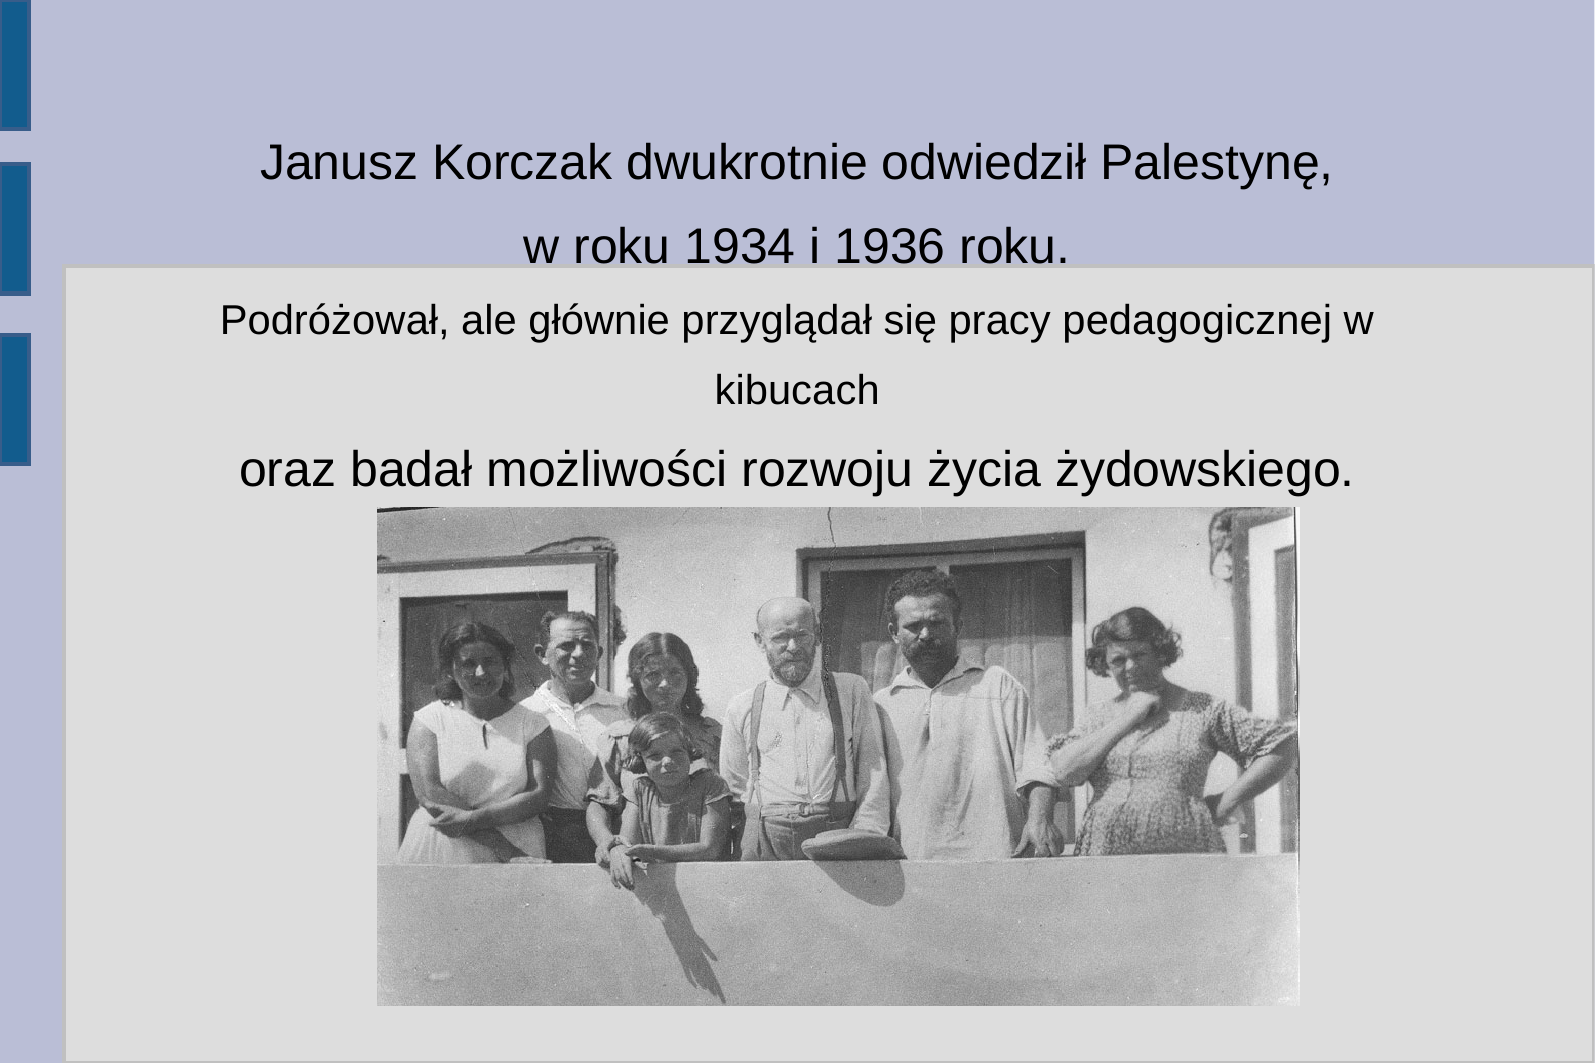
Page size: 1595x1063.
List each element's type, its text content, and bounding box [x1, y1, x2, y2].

picture [377, 507, 1300, 1006]
text_box Janusz Korczak dwukrotnie odwiedził Palestynę, w roku 1934 i 1936 roku. Podróżował, ale głównie przyglądał się pracy pedagogicznej w kibucach oraz badał możliwości rozwoju życia żydowskiego. [212, 106, 1382, 520]
